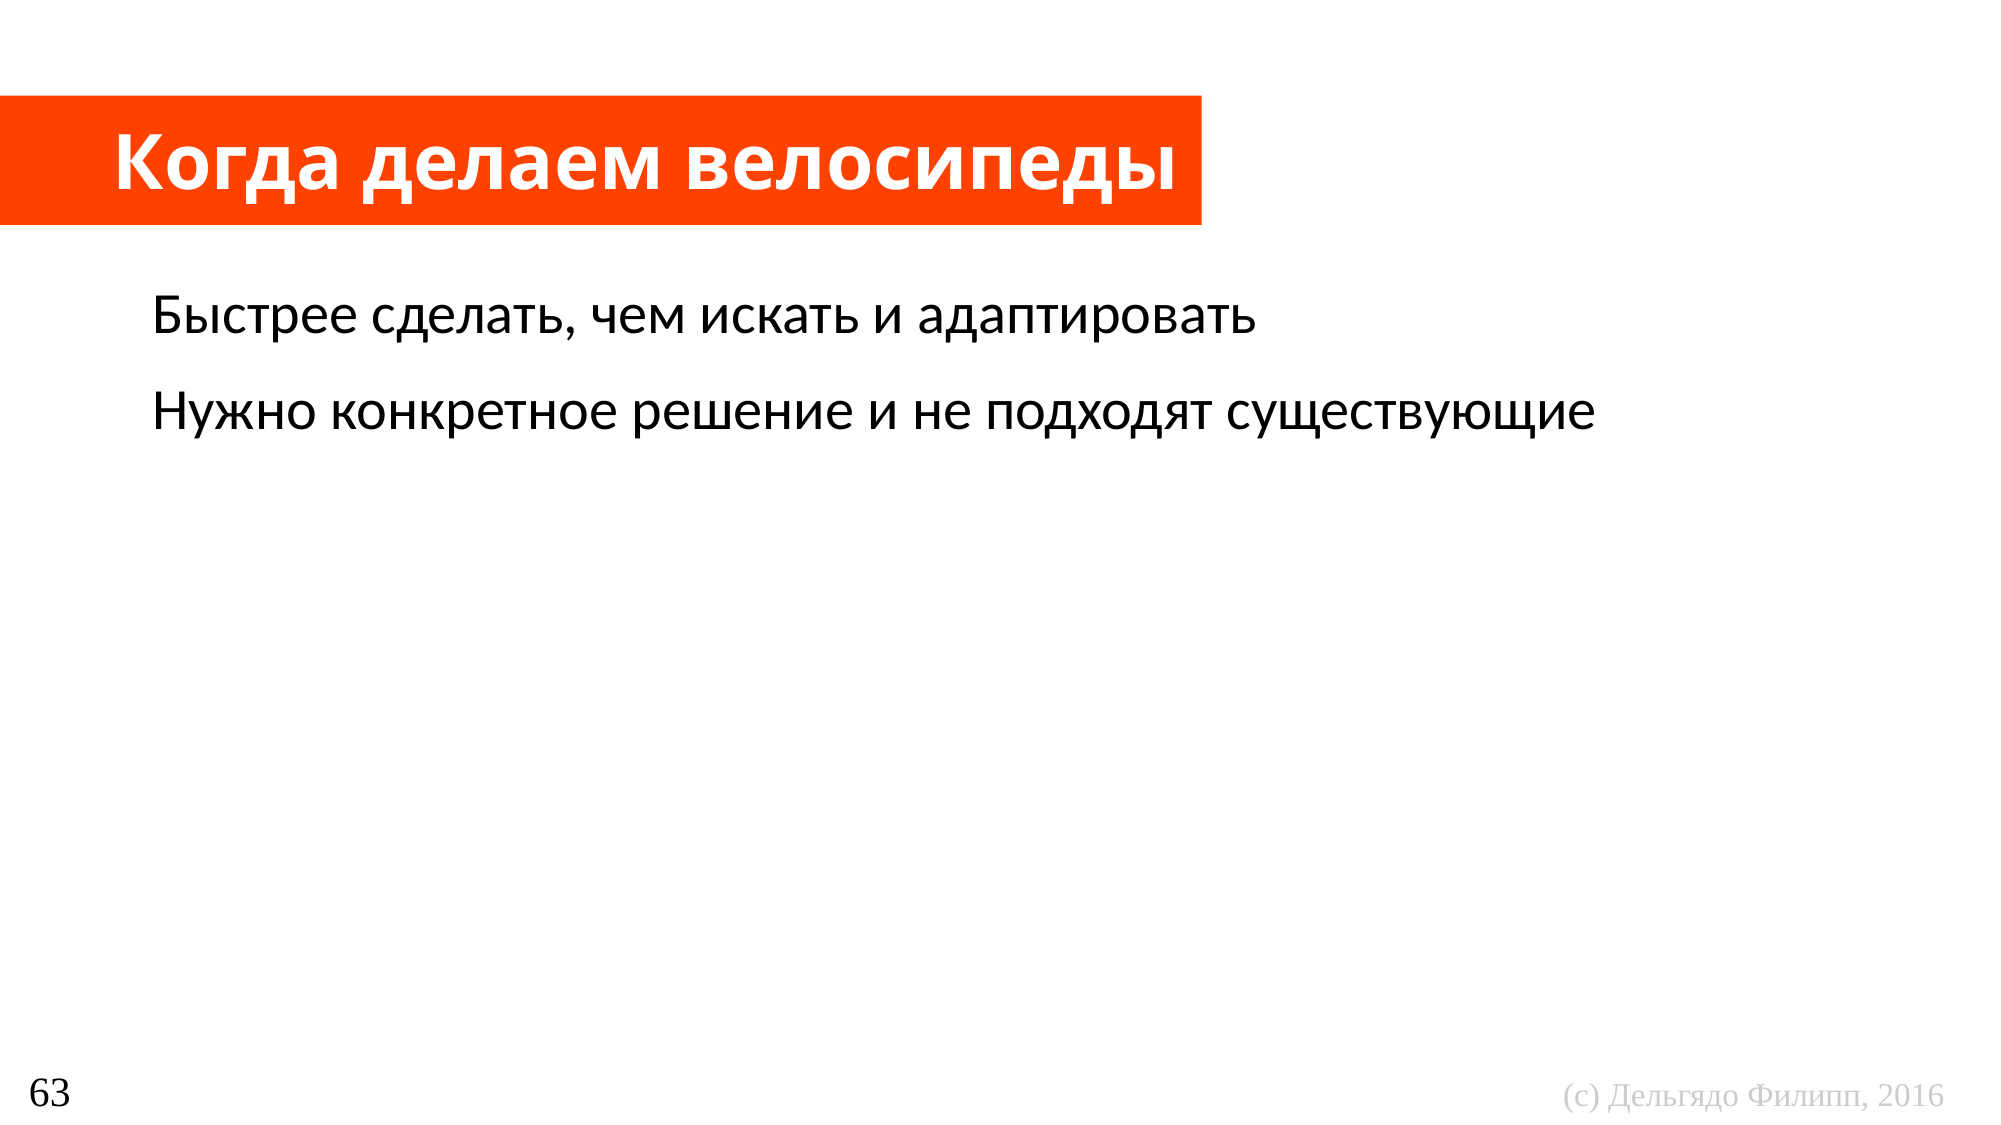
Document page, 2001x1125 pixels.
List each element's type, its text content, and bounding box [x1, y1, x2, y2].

list Быстрее сделать, чем искать и адаптировать Нужно конкретное решение и не подходят существующие [137, 282, 1878, 1004]
title Когда делаем велосипеды [0, 95, 1202, 225]
